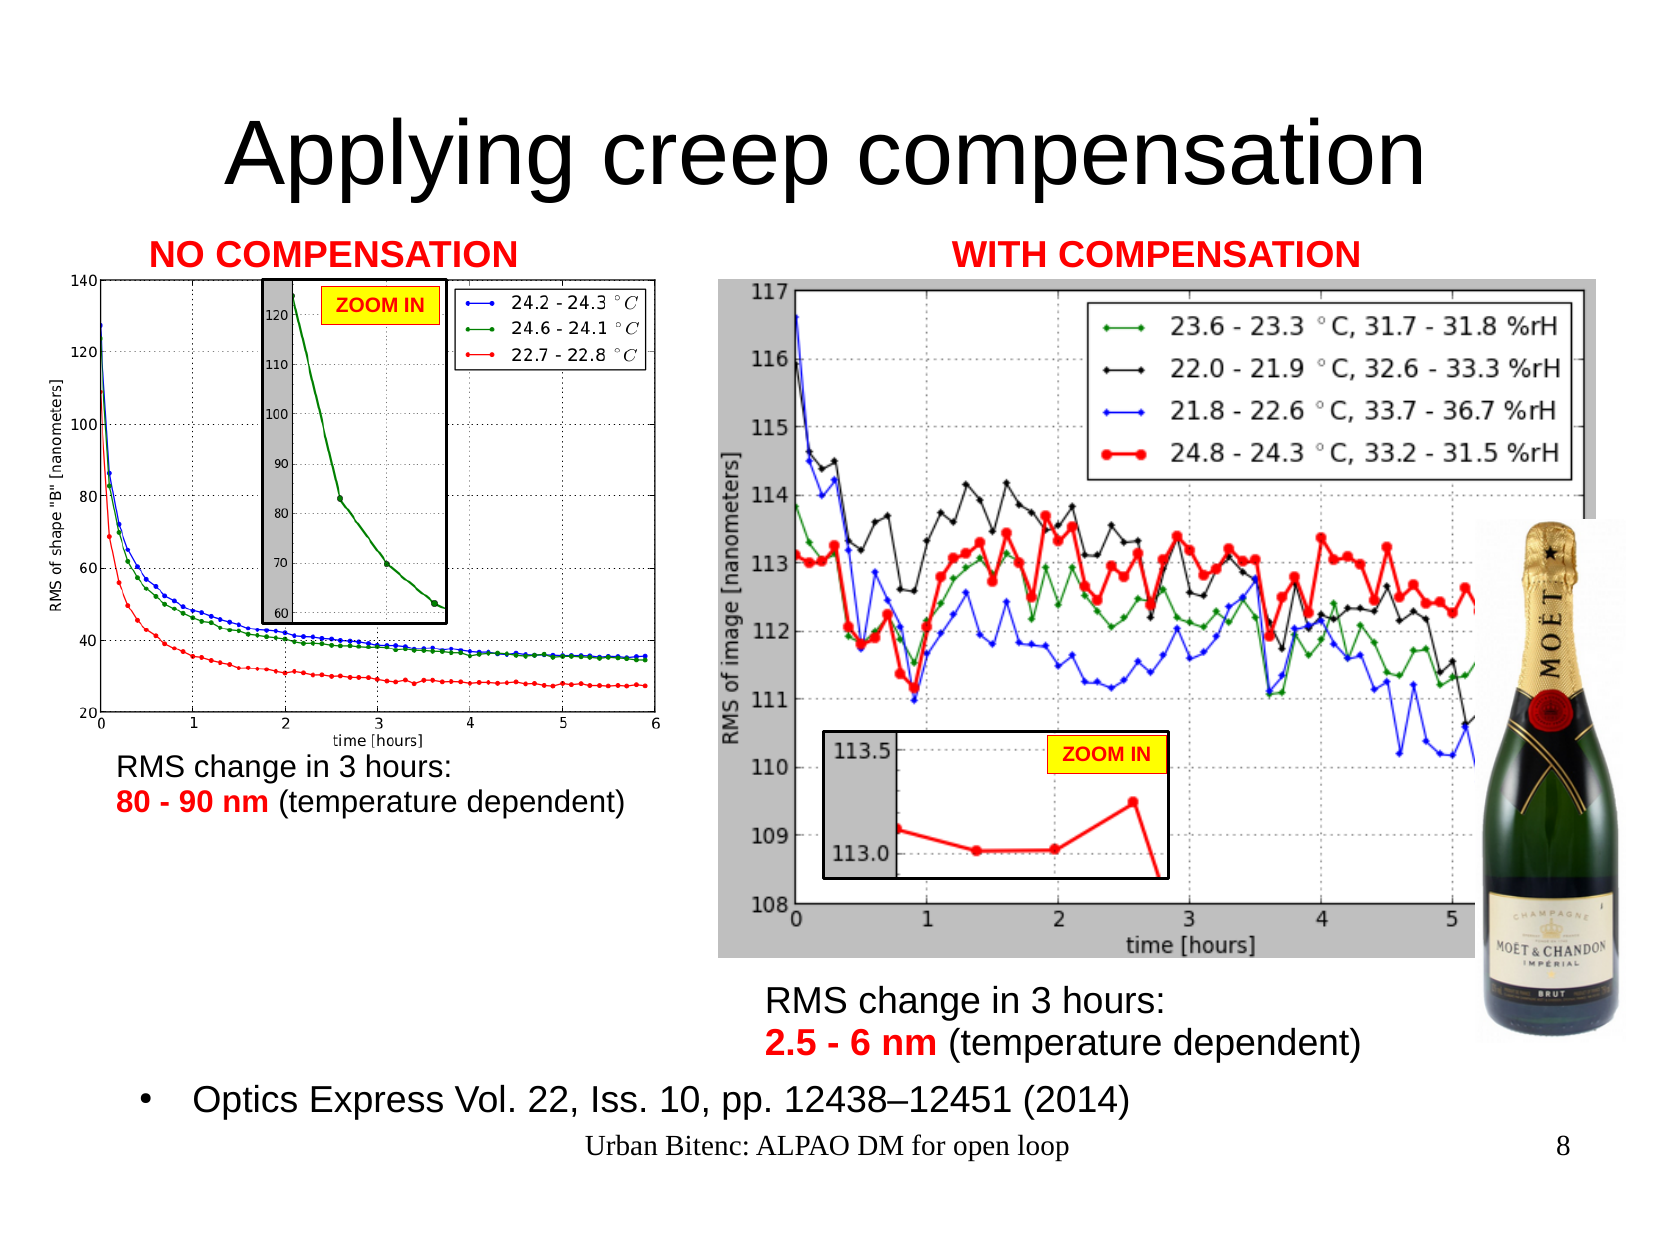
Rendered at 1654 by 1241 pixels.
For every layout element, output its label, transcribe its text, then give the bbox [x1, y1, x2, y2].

title Applying creep compensation [82, 49, 1571, 257]
picture [45, 272, 662, 748]
text_box ZOOM IN [1047, 735, 1167, 774]
text_box ZOOM IN [321, 286, 440, 325]
text_box WITH COMPENSATION [937, 225, 1377, 279]
picture [718, 279, 1626, 1043]
text_box Optics Express Vol. 22, Iss. 10, pp. 12438–12451 (2014) [121, 1078, 1161, 1136]
text_box RMS change in 3 hours: 2.5 - 6 nm (temperature dependent) [750, 972, 1377, 1072]
text_box RMS change in 3 hours: 80 - 90 nm (temperature dependent) [101, 741, 642, 827]
text_box NO COMPENSATION [133, 225, 534, 283]
picture [263, 280, 446, 623]
